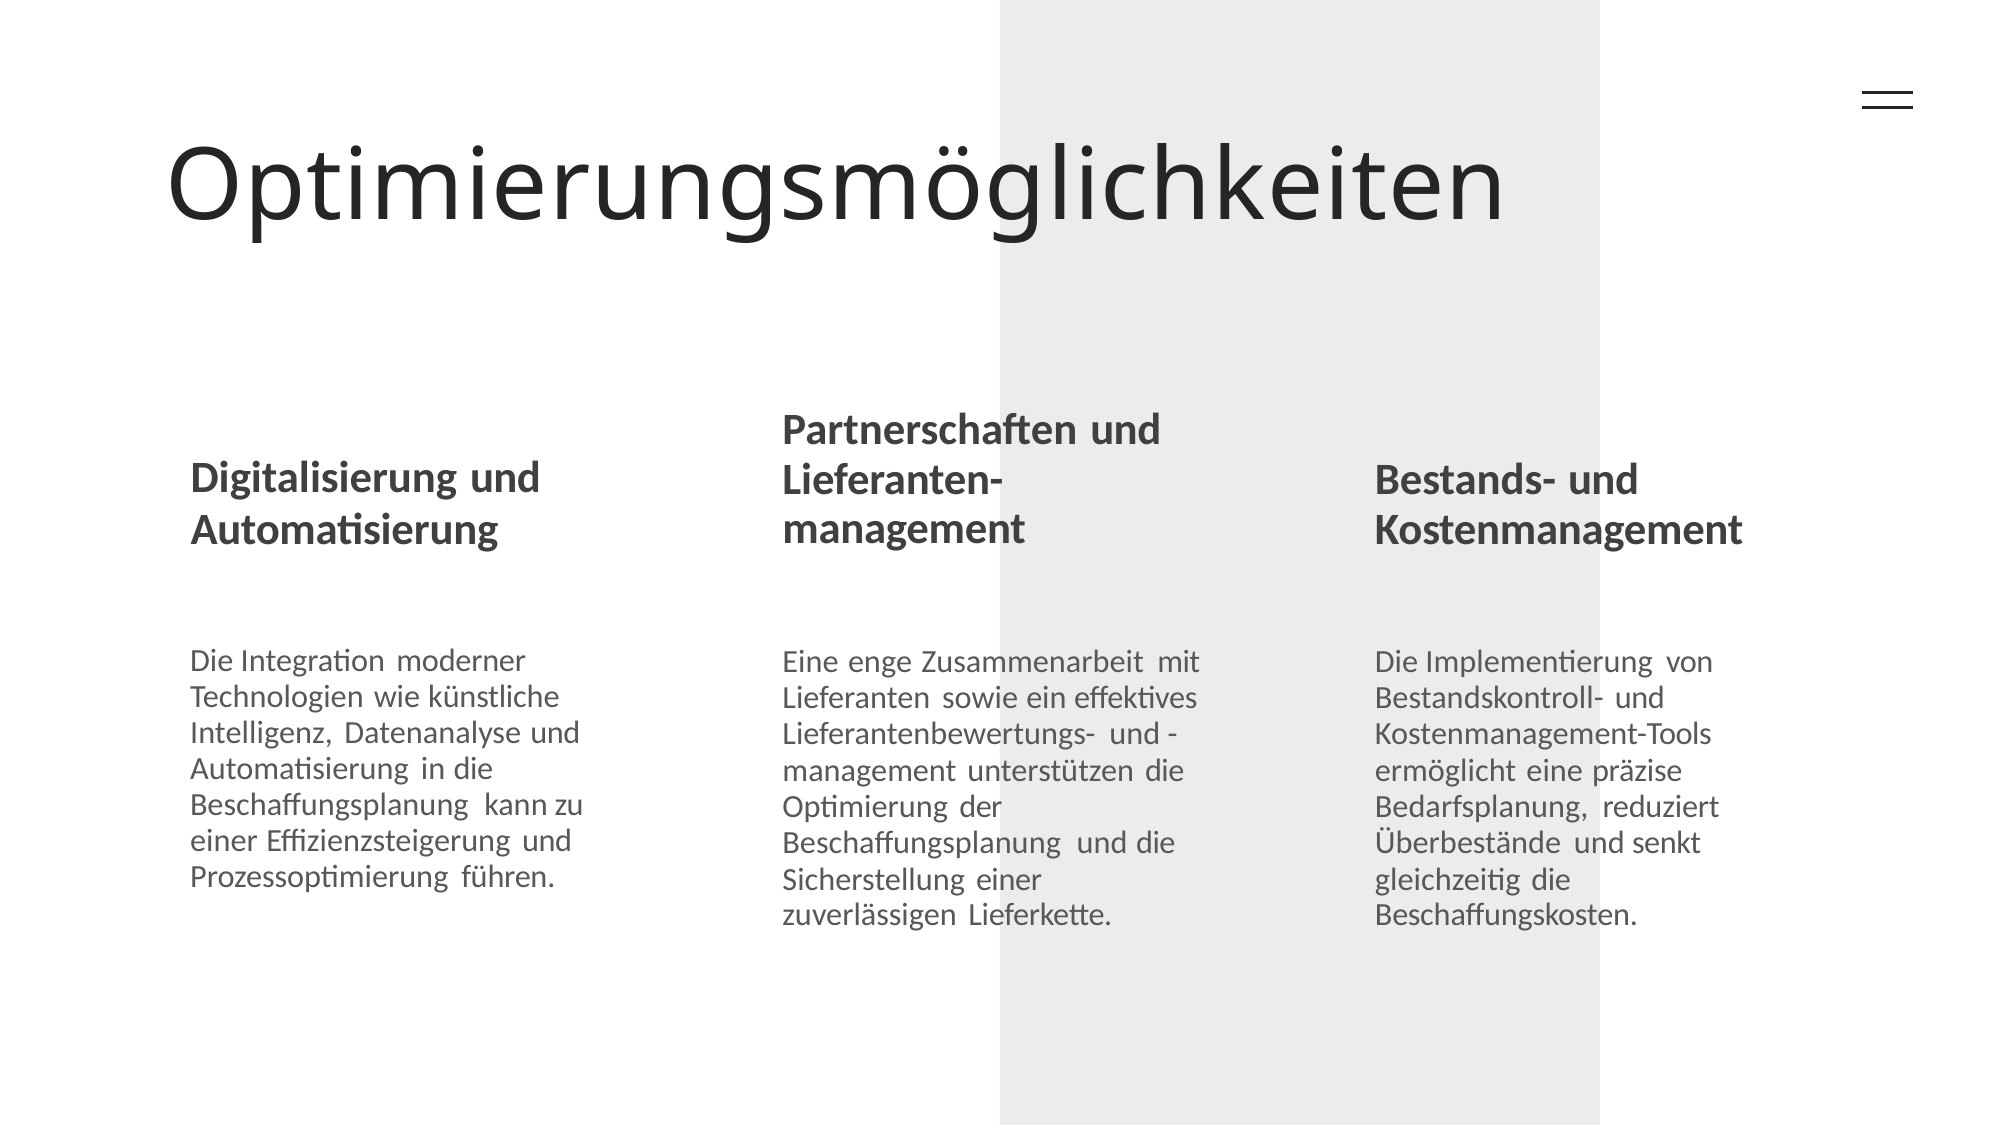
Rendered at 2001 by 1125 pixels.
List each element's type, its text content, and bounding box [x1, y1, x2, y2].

text_box ermöglicht eine präzise [1372, 746, 1689, 783]
text_box Lieferanten sowie ein effektives [780, 673, 1206, 715]
text_box Beschaffungsplanung und die [780, 818, 1182, 861]
text_box Lieferanten- [780, 447, 1013, 495]
text_box Optimierung der [780, 783, 1008, 818]
text_box Kostenmanagement-Tools [1372, 709, 1722, 751]
title Optimierungsmöglichkeiten [150, 52, 1616, 350]
text_box zuverlässigen Lieferkette. [780, 891, 1120, 933]
text_box Lieferantenbewertungs- und - [780, 709, 1186, 746]
text_box management [780, 495, 1038, 553]
text_box Digitalisierung und Automatisierung [188, 446, 550, 554]
text_box Partnerschaften und [780, 397, 1174, 454]
text_box Bestands- und [1372, 446, 1650, 496]
text_box Sicherstellung einer [780, 855, 1048, 891]
text_box Kostenmanagement [1372, 496, 1763, 554]
text_box gleichzeitig die [1372, 855, 1576, 891]
text_box Die Implementierung von [1372, 637, 1719, 679]
text_box Überbestände und senkt [1372, 818, 1709, 861]
text_box Bestandskontroll- und [1372, 673, 1673, 709]
text_box Die Integration moderner Technologien wie künstliche Intelligenz, Datenanalyse und Automatisierung in die Beschaffungsplanung kann zu einer Effizienzsteigerung und Prozessoptimierung führen. [188, 637, 589, 895]
text_box Beschaffungskosten. [1372, 891, 1647, 933]
text_box Bedarfsplanung, reduziert [1372, 783, 1724, 825]
text_box management unterstützen die [780, 746, 1194, 789]
text_box Eine enge Zusammenarbeit mit [780, 637, 1208, 679]
